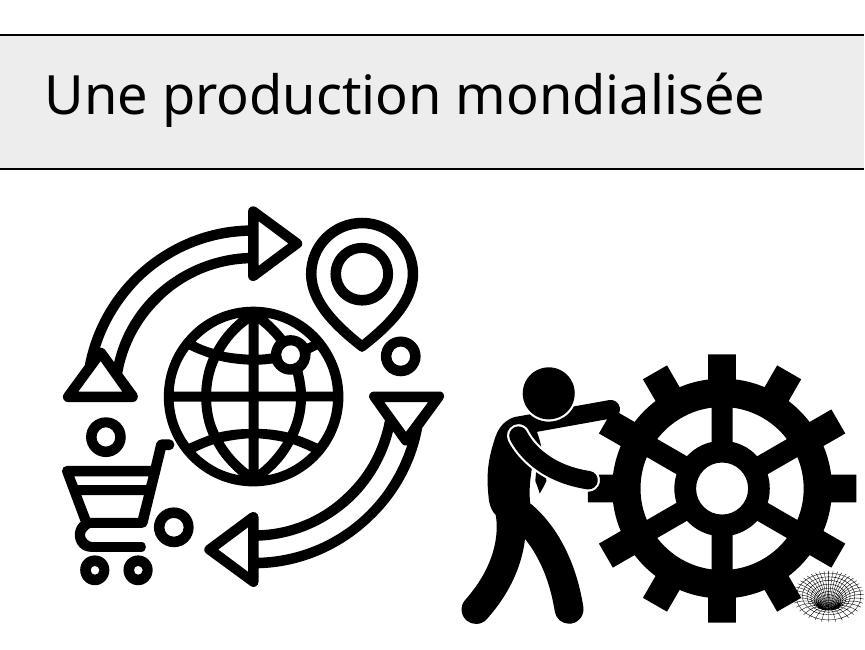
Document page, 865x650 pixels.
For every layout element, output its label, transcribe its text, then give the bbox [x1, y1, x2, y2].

title Une production mondialisée [29, 34, 857, 161]
picture [33, 177, 857, 650]
text_box [0, 34, 864, 169]
